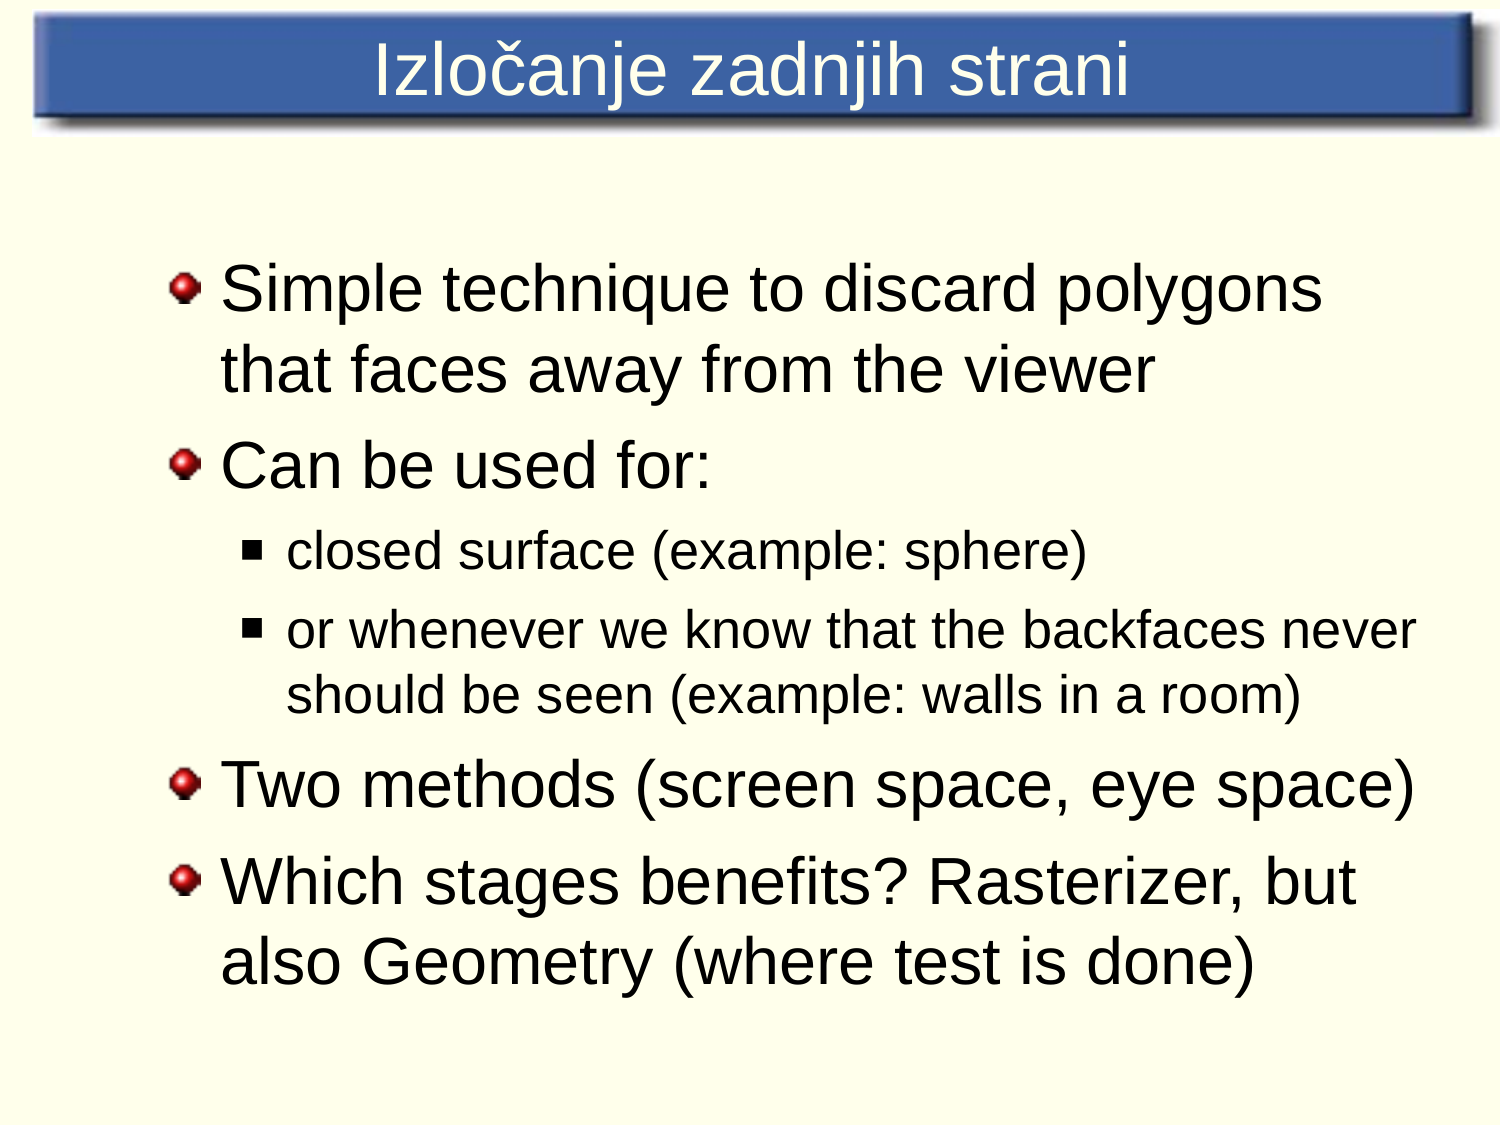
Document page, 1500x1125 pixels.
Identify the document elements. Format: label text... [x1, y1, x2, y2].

title Izločanje zadnjih strani [96, 6, 1409, 120]
picture [32, 9, 1500, 137]
list Simple technique to discard polygons that faces away from the viewer Can be used for: closed surface (example: sphere) or whenever we know that the backfaces never should be seen (example: walls in a room) Two methods (screen space, eye space) Which stages benefits? Rasterizer, but also Geometry (where test is done) [149, 237, 1463, 1038]
